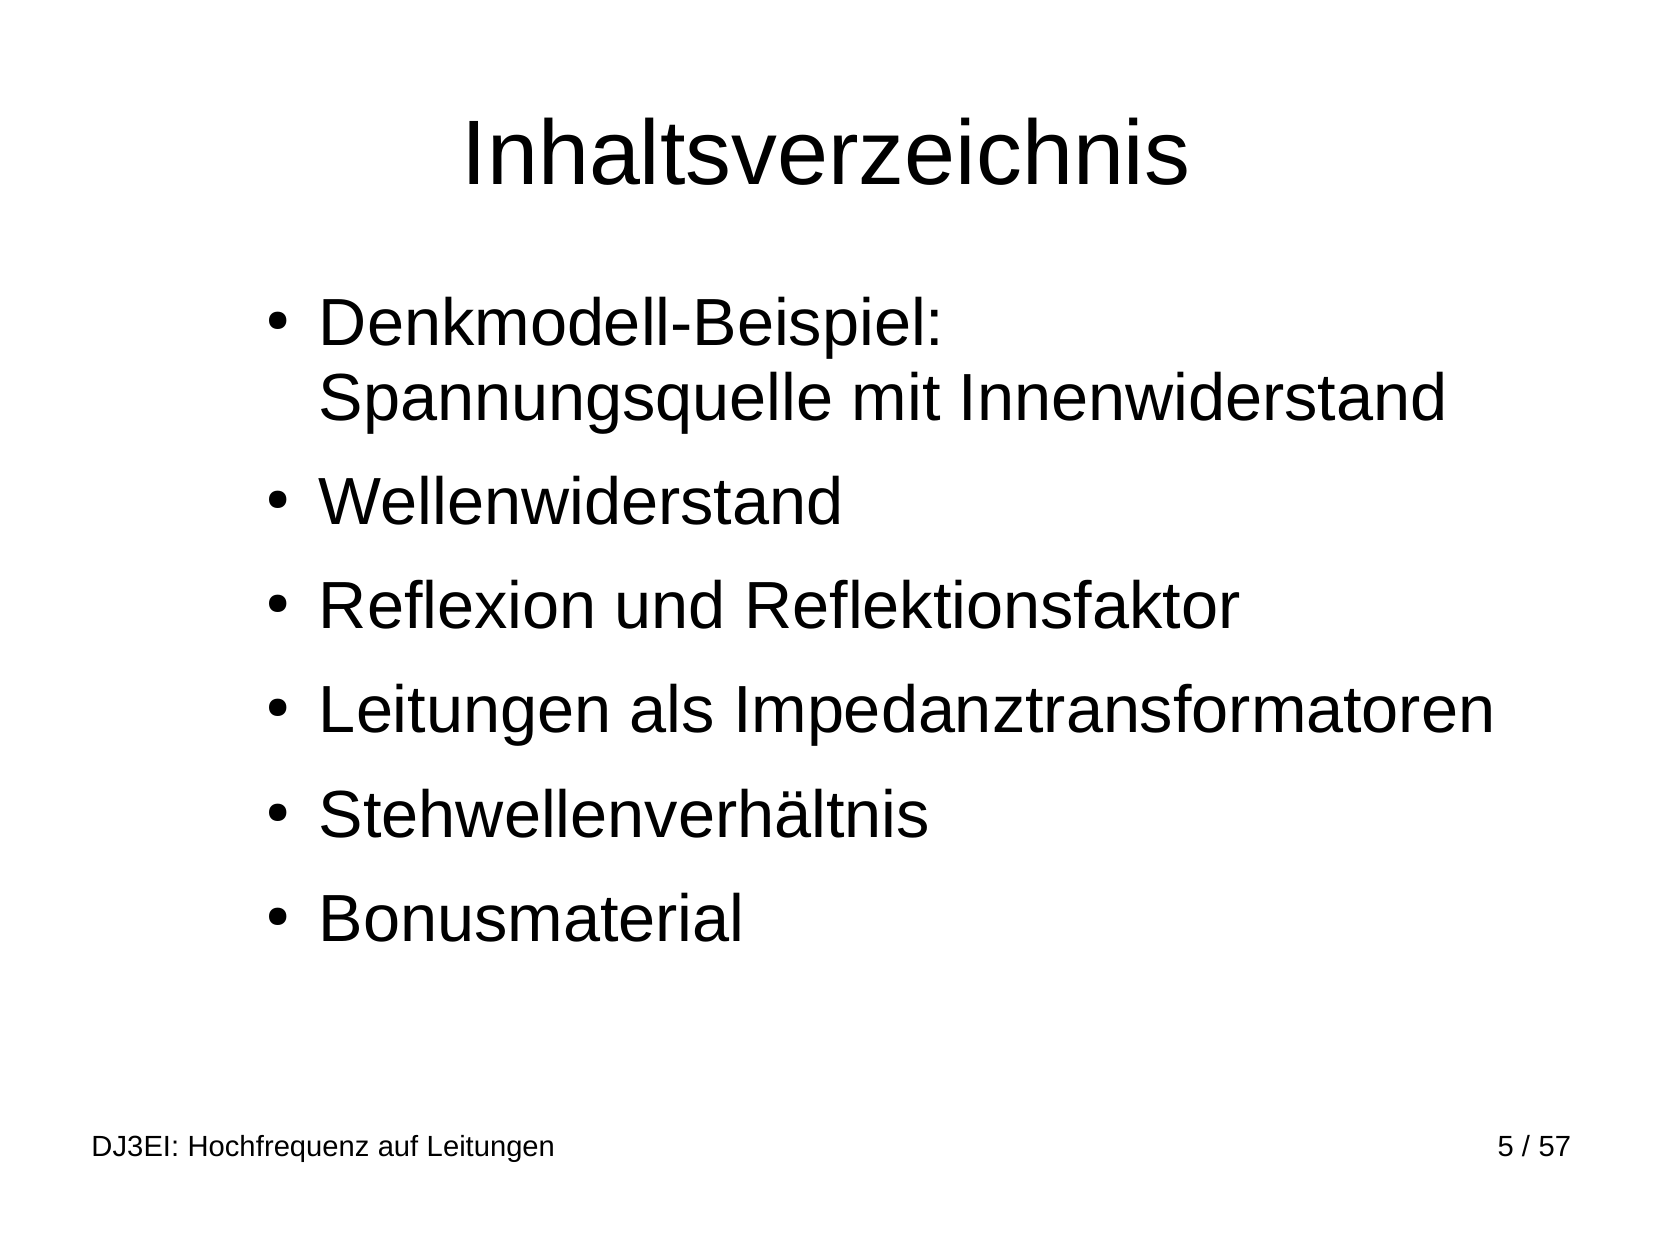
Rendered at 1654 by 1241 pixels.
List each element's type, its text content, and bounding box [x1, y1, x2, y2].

list Denkmodell-Beispiel: Spannungsquelle mit Innenwiderstand Wellenwiderstand Reflexion und Reflektionsfaktor Leitungen als Impedanztransformatoren Stehwellenverhältnis Bonusmaterial [248, 284, 1524, 1004]
title Inhaltsverzeichnis [82, 49, 1571, 257]
